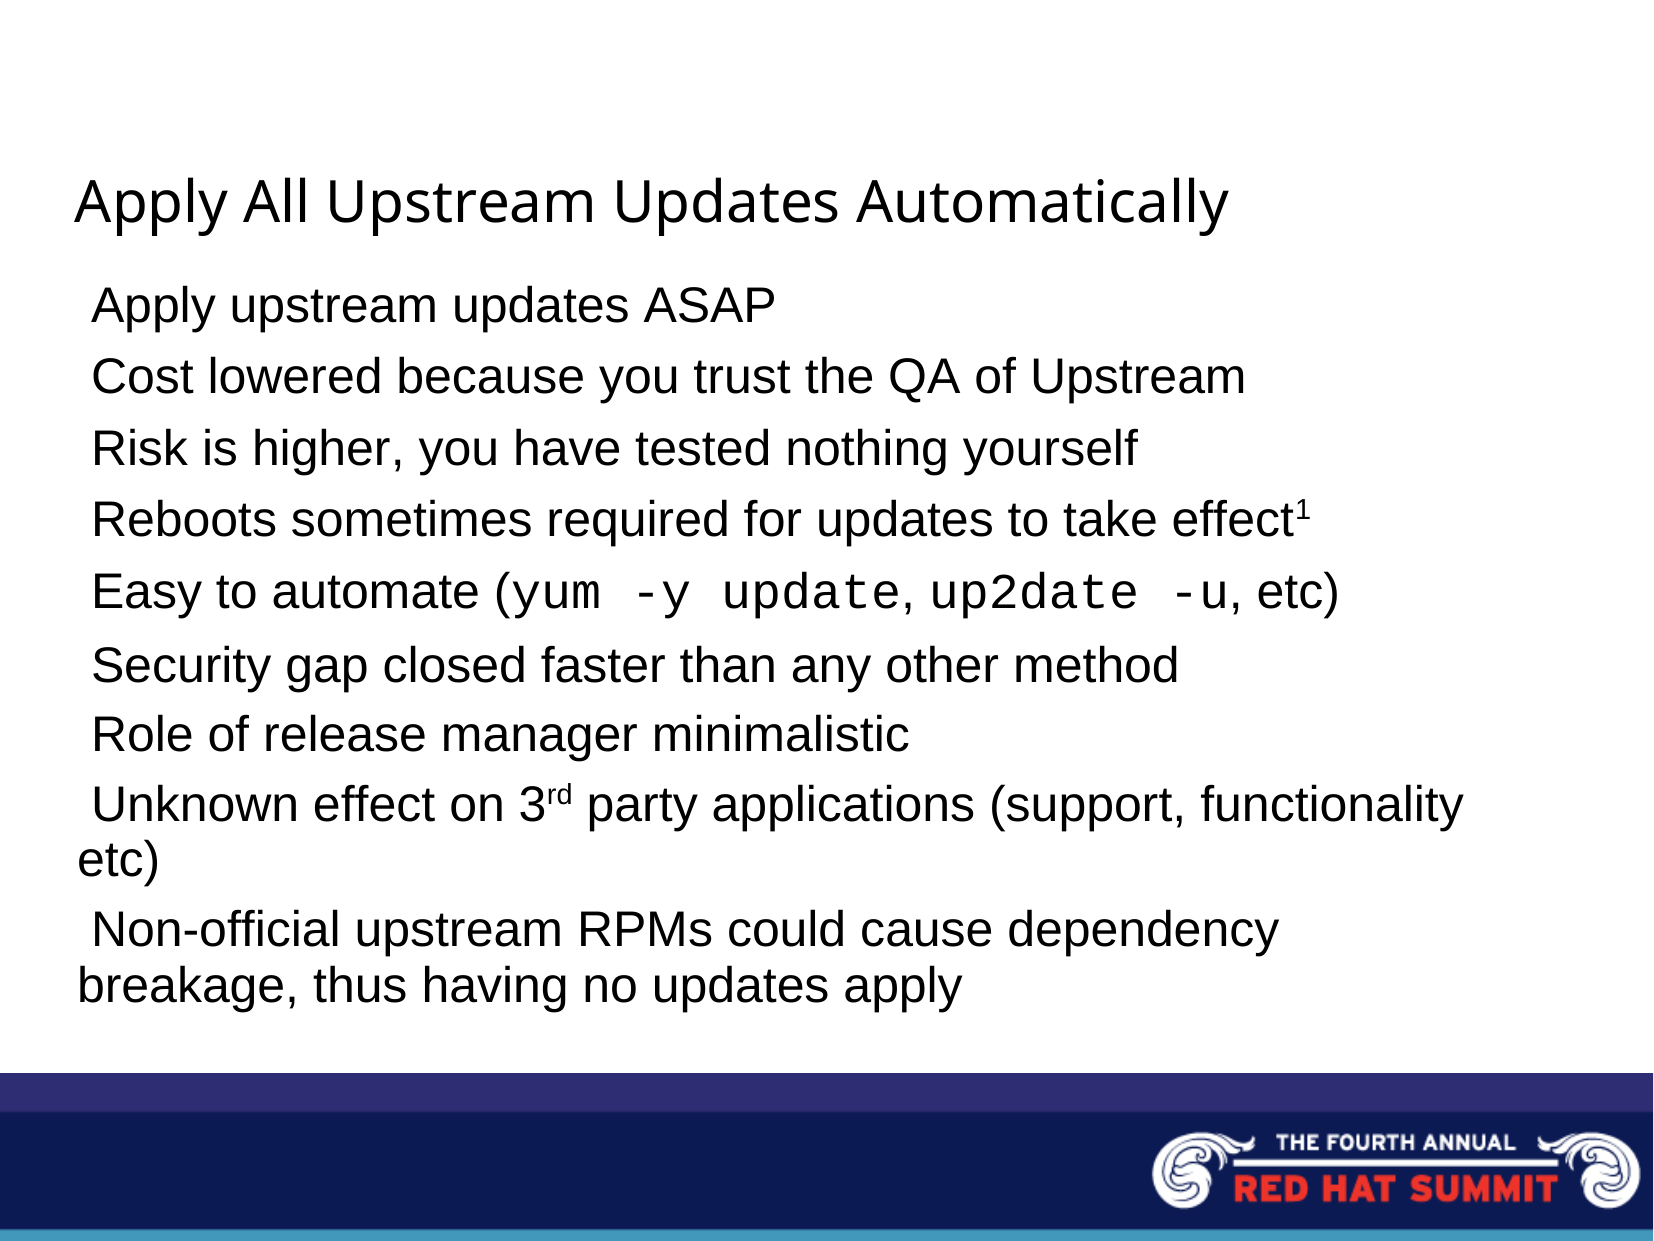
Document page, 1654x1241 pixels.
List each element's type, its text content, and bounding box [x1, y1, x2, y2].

picture [0, 1073, 1654, 1241]
title Apply All Upstream Updates Automatically [74, 140, 1506, 259]
list Apply upstream updates ASAP Cost lowered because you trust the QA of Upstream Risk is higher, you have tested nothing yourself Reboots sometimes required for updates to take effect1 Easy to automate (yum -y update, up2date -u, etc) Security gap closed faster than any other method Role of release manager minimalistic Unknown effect on 3rd party applications (support, functionality etc) Non-official upstream RPMs could cause dependency breakage, thus having no updates apply [77, 276, 1500, 1186]
